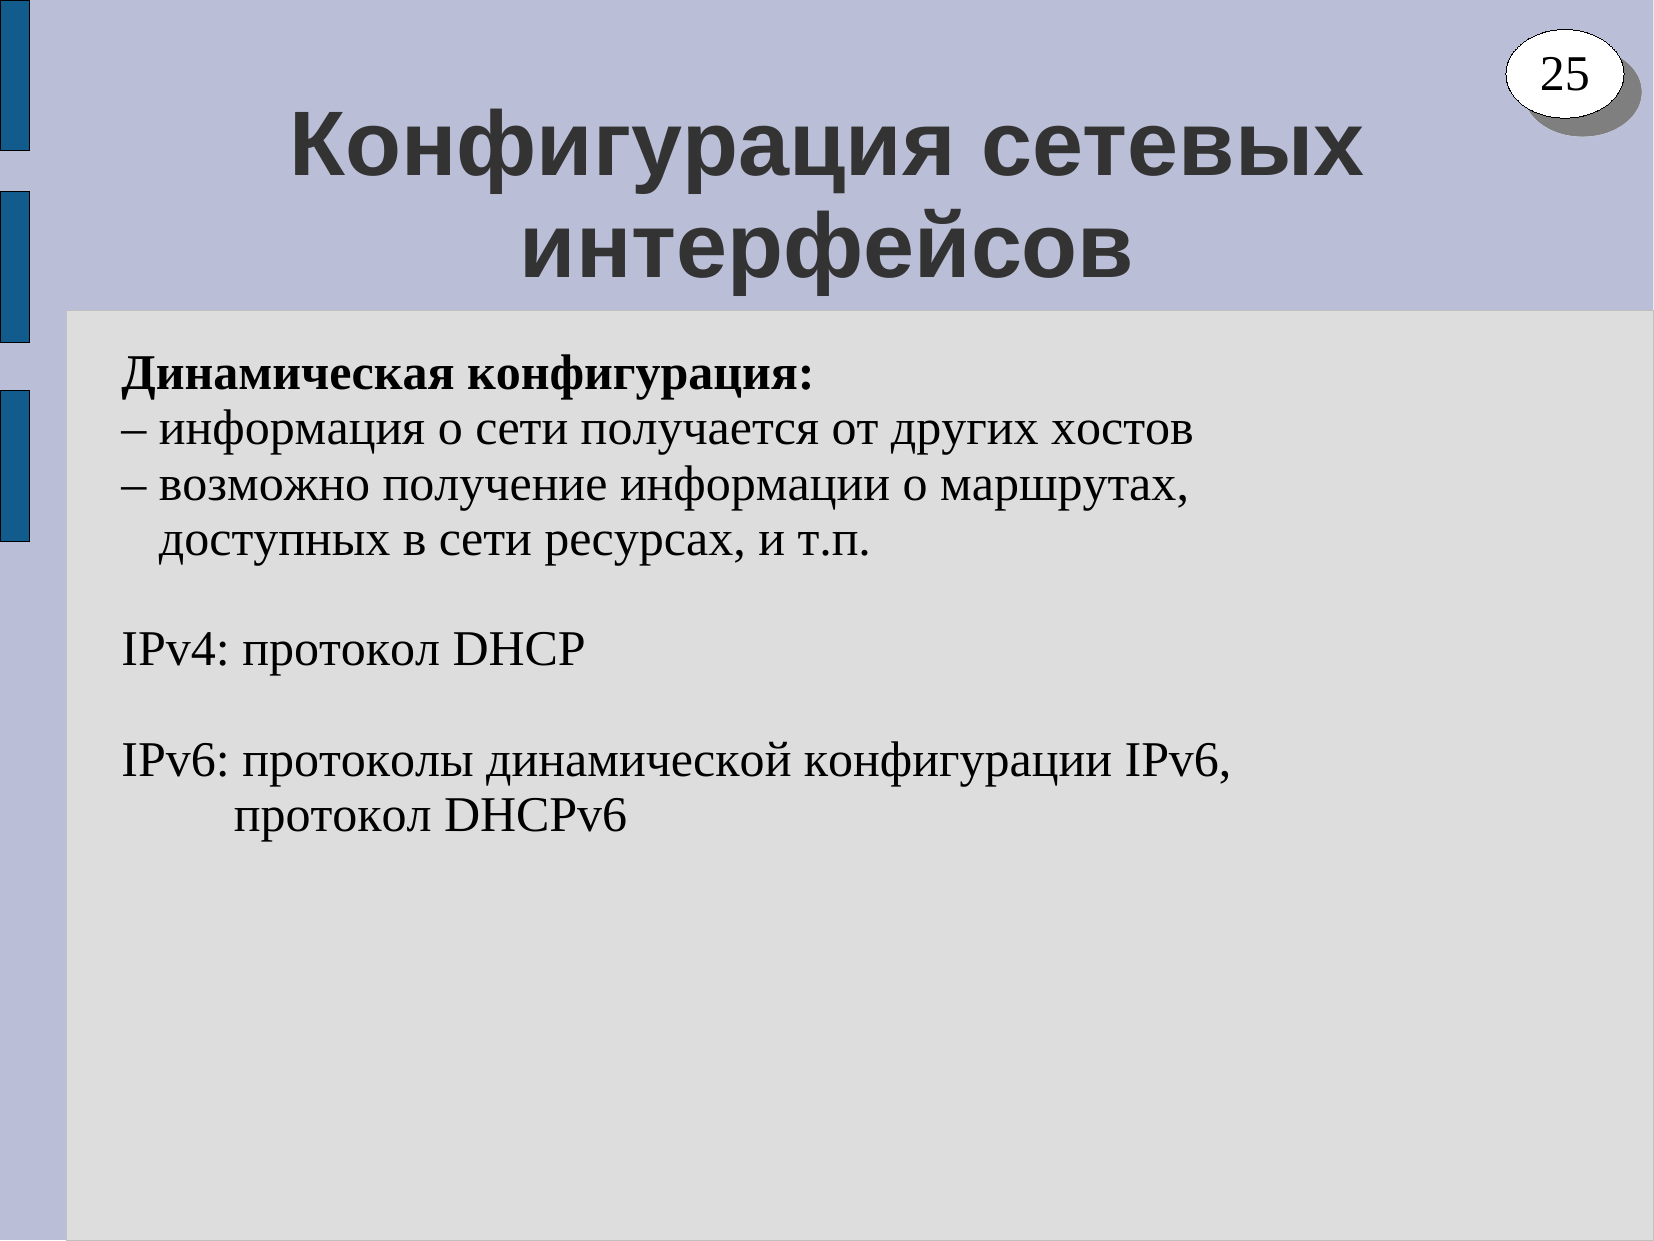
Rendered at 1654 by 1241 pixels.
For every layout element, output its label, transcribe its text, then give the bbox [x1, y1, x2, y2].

title Конфигурация сетевых интерфейсов [121, 91, 1534, 299]
text_box 25 [1505, 29, 1625, 119]
text_box Динамическая конфигурация: – информация о сети получается от других хостов – возможно получение информации о маршрутах, доступных в сети ресурсах, и т.п. IPv4: протокол DHCP IPv6: протоколы динамической конфигурации IPv6, протокол DHCPv6 [121, 344, 1534, 1164]
